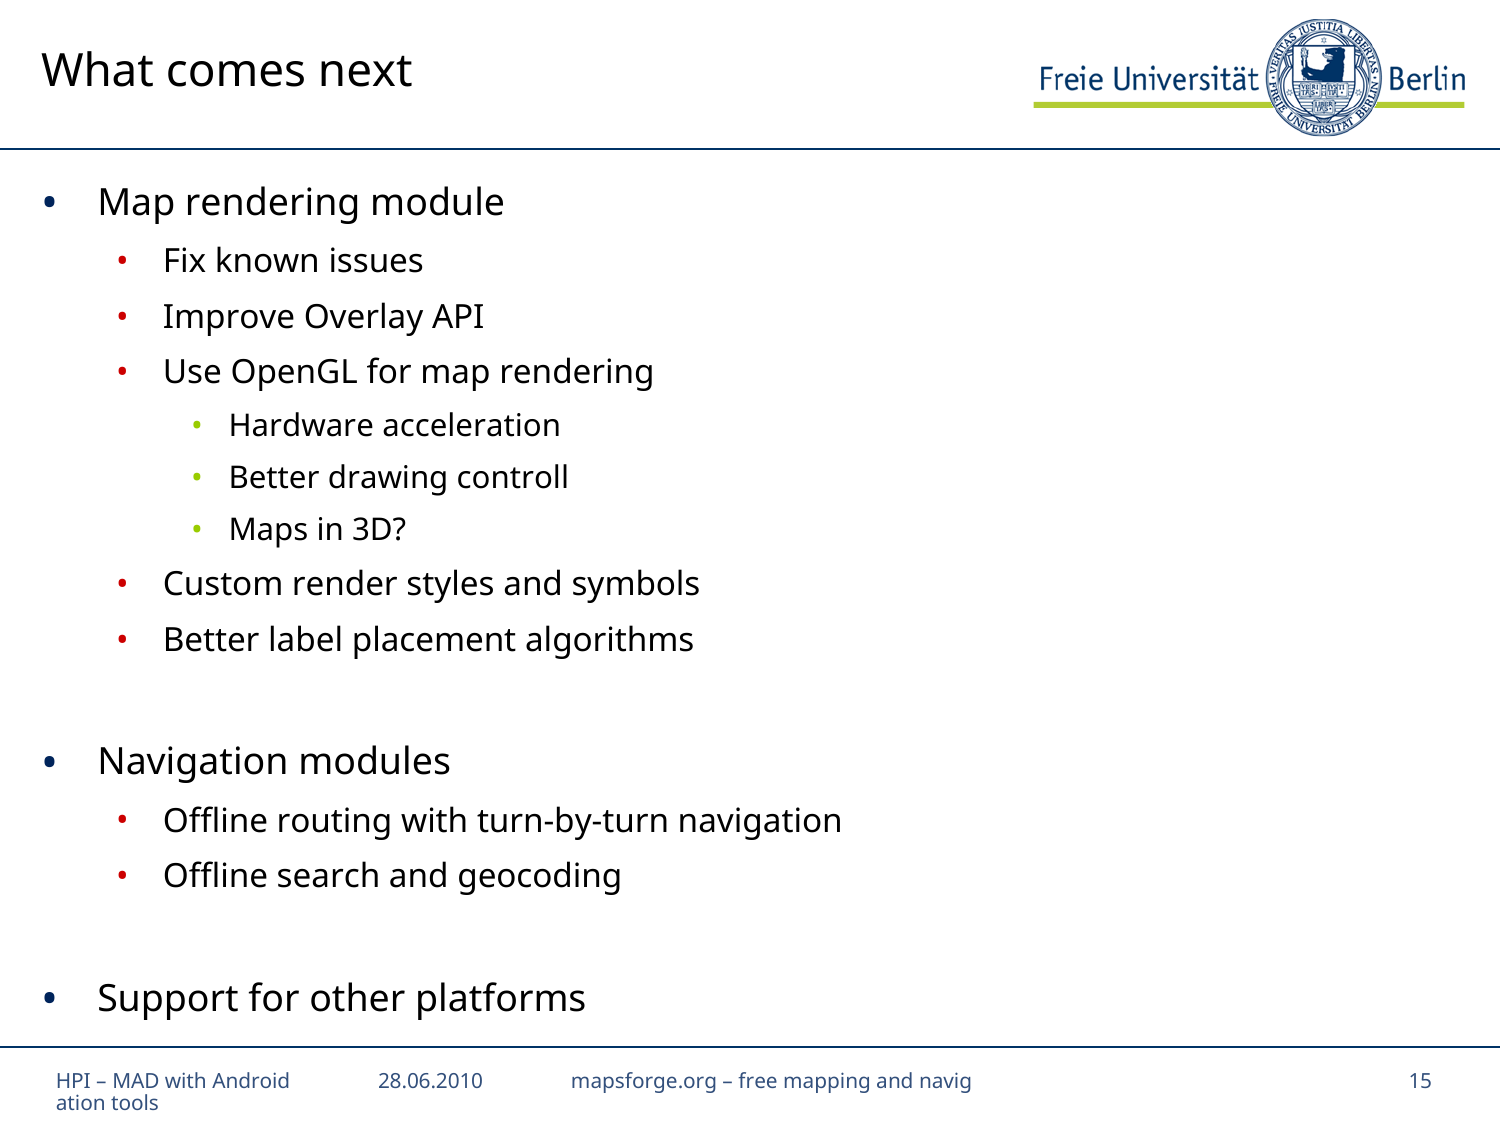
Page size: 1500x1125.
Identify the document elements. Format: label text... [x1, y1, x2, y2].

picture [1033, 19, 1470, 137]
list Map rendering module Fix known issues Improve Overlay API Use OpenGL for map rendering Hardware acceleration Better drawing controll Maps in 3D? Custom render styles and symbols Better label placement algorithms Navigation modules Offline routing with turn-by-turn navigation Offline search and geocoding Support for other platforms [41, 175, 1447, 948]
title What comes next [41, 0, 1016, 138]
